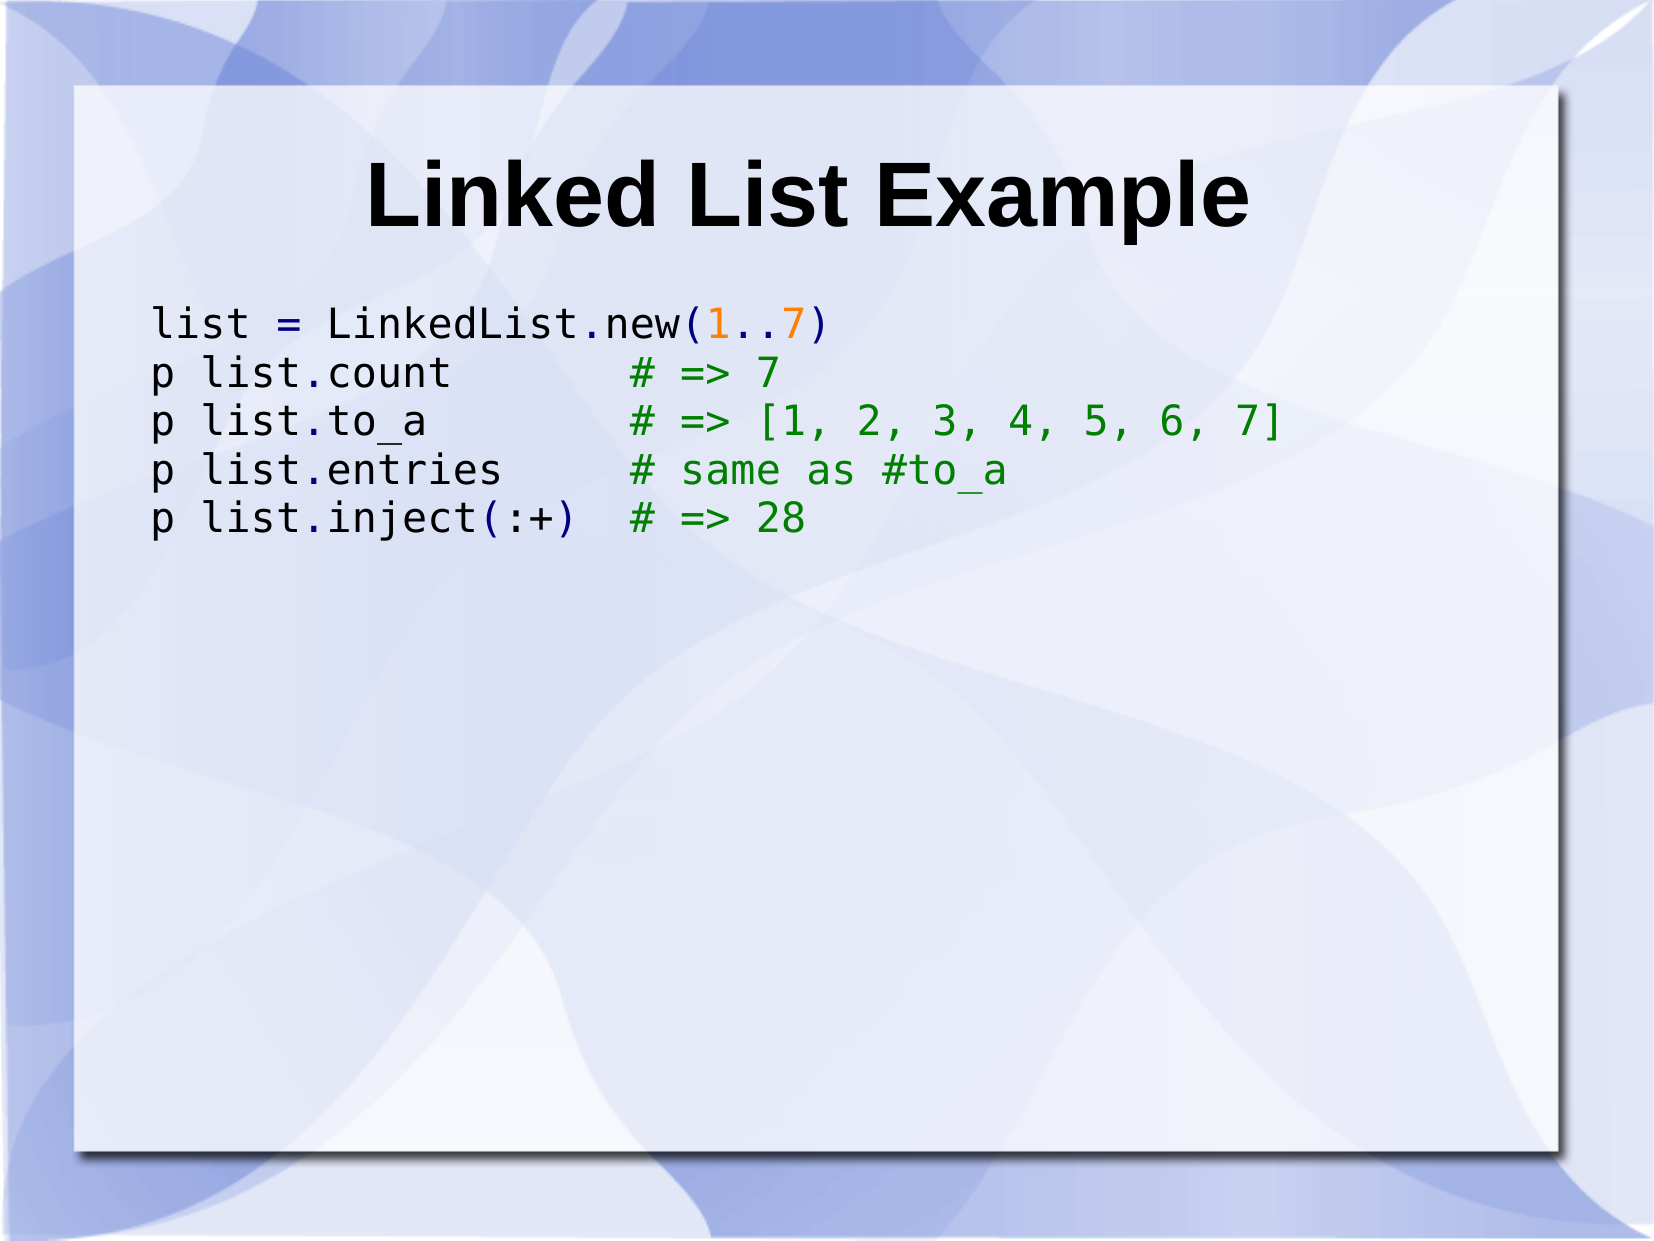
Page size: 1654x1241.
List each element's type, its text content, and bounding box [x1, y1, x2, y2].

title Linked List Example [82, 90, 1536, 298]
text_box list = LinkedList.new(1..7) p list.count # => 7 p list.to_a # => [1, 2, 3, 4, 5, 6, 7] p list.entries # same as #to_a p list.inject(:+) # => 28 [150, 300, 1463, 543]
picture [0, 0, 1654, 1241]
